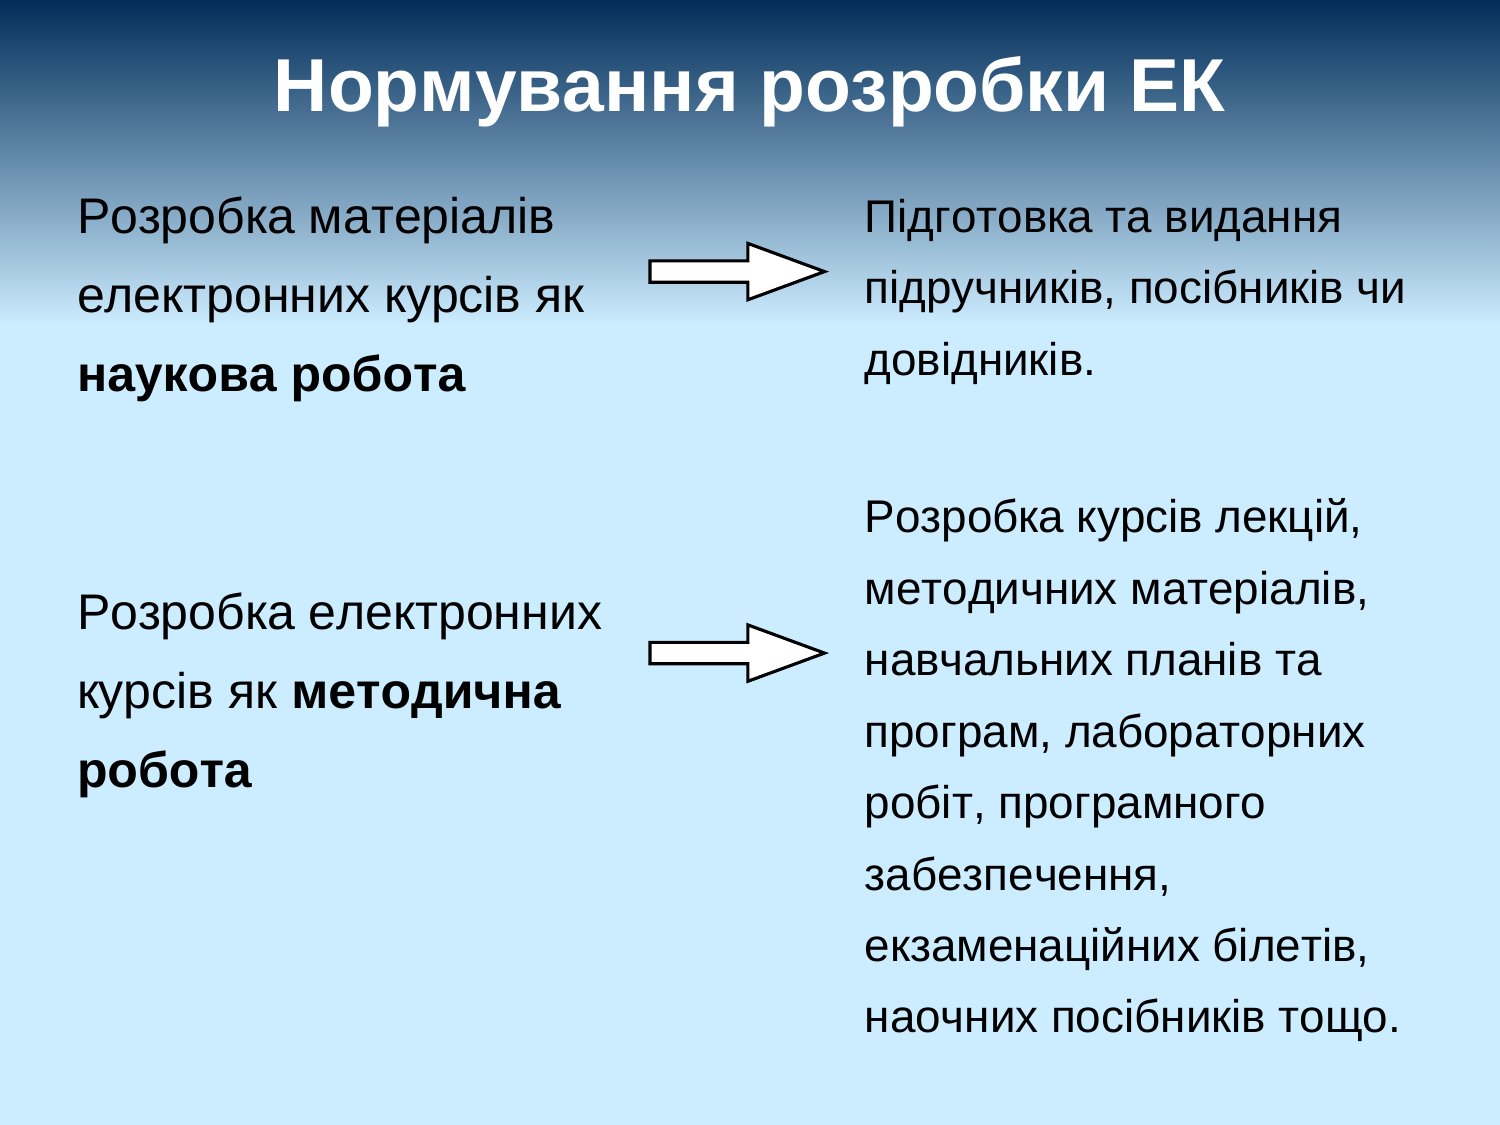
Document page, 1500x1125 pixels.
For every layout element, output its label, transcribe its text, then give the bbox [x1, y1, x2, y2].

title Нормування розробки ЕК [24, 24, 1476, 138]
text_box [650, 243, 825, 300]
text_box Підготовка та видання підручників, посібників чи довідників. Розробка курсів лекцій, методичних матеріалів, навчальних планів та програм, лабораторних робіт, програмного забезпечення, екзаменаційних білетів, наочних посібників тощо. [849, 162, 1450, 1100]
text_box [650, 624, 825, 682]
list Розробка матеріалів електронних курсів як наукова робота Розробка електронних курсів як методична робота [62, 187, 638, 1068]
